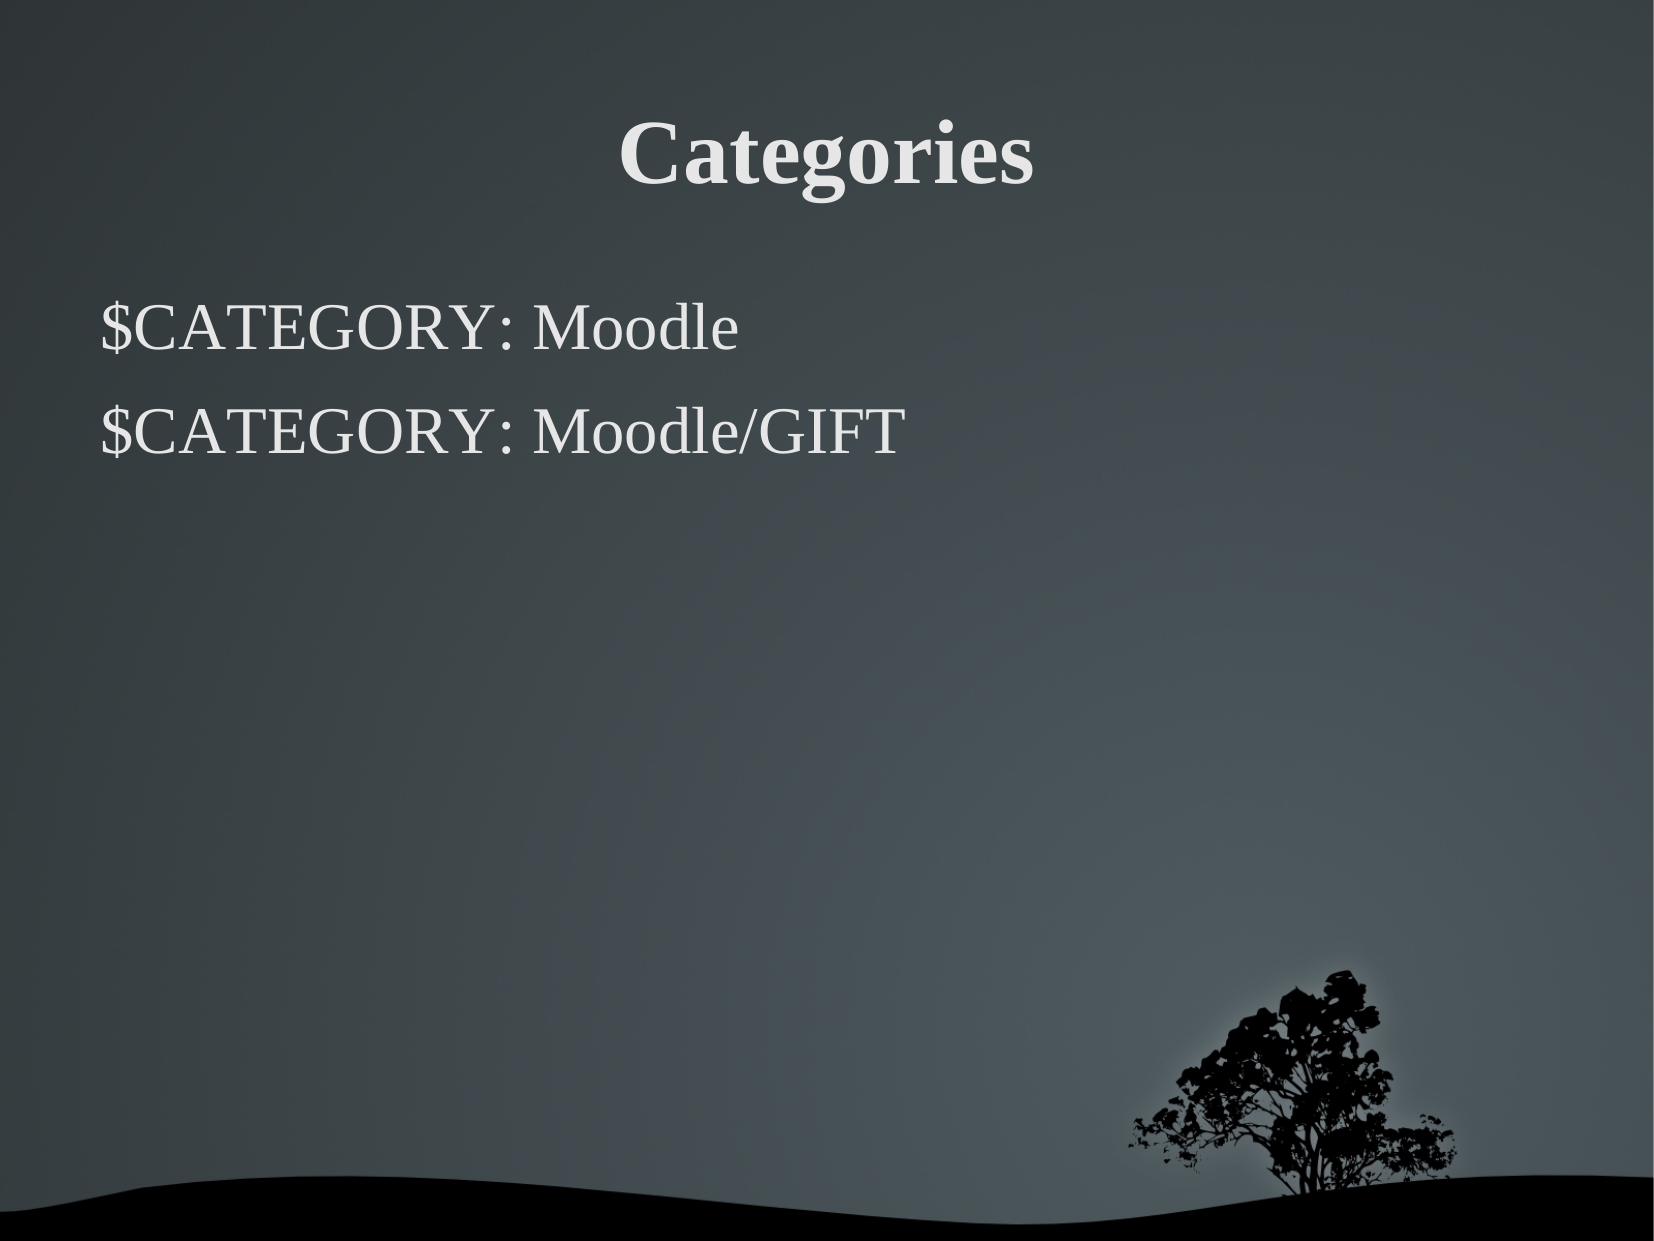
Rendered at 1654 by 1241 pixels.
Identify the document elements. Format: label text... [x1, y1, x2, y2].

title Categories [82, 56, 1571, 250]
list $CATEGORY: Moodle $CATEGORY: Moodle/GIFT [82, 290, 1571, 1094]
picture [0, 0, 1654, 1241]
